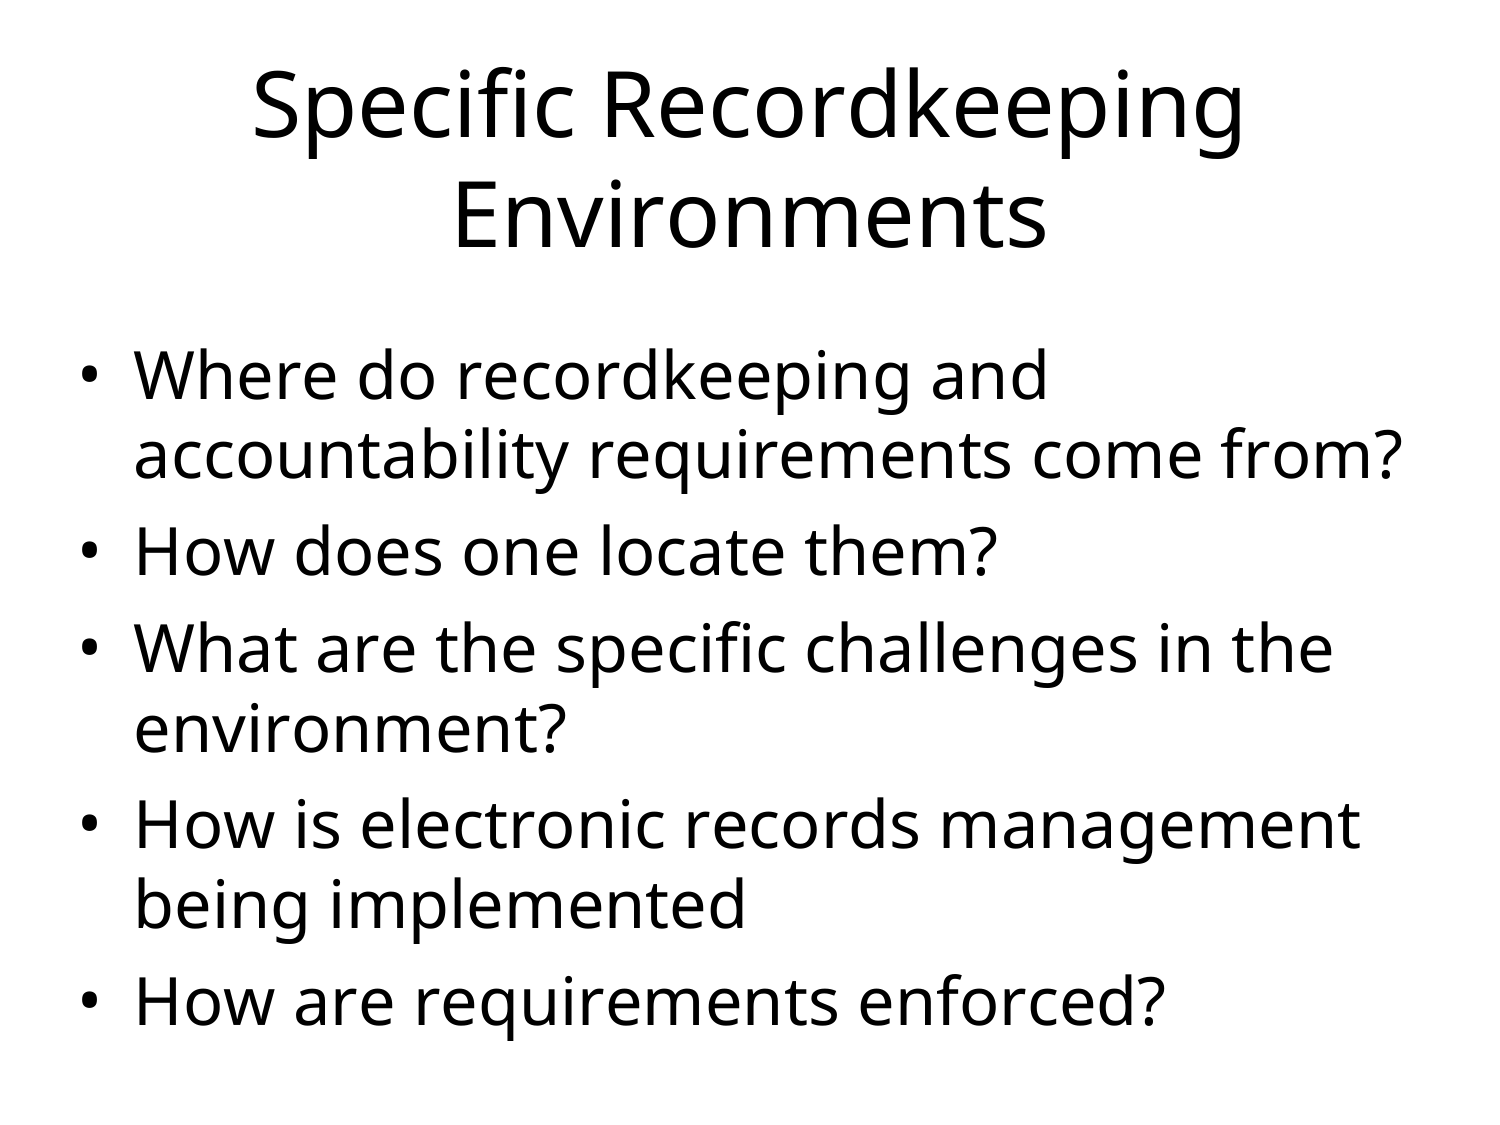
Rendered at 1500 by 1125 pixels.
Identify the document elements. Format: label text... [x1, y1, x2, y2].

list Where do recordkeeping and accountability requirements come from? How does one locate them? What are the specific challenges in the environment? How is electronic records management being implemented How are requirements enforced? [62, 324, 1438, 1125]
title Specific Recordkeeping Environments [0, 38, 1500, 274]
